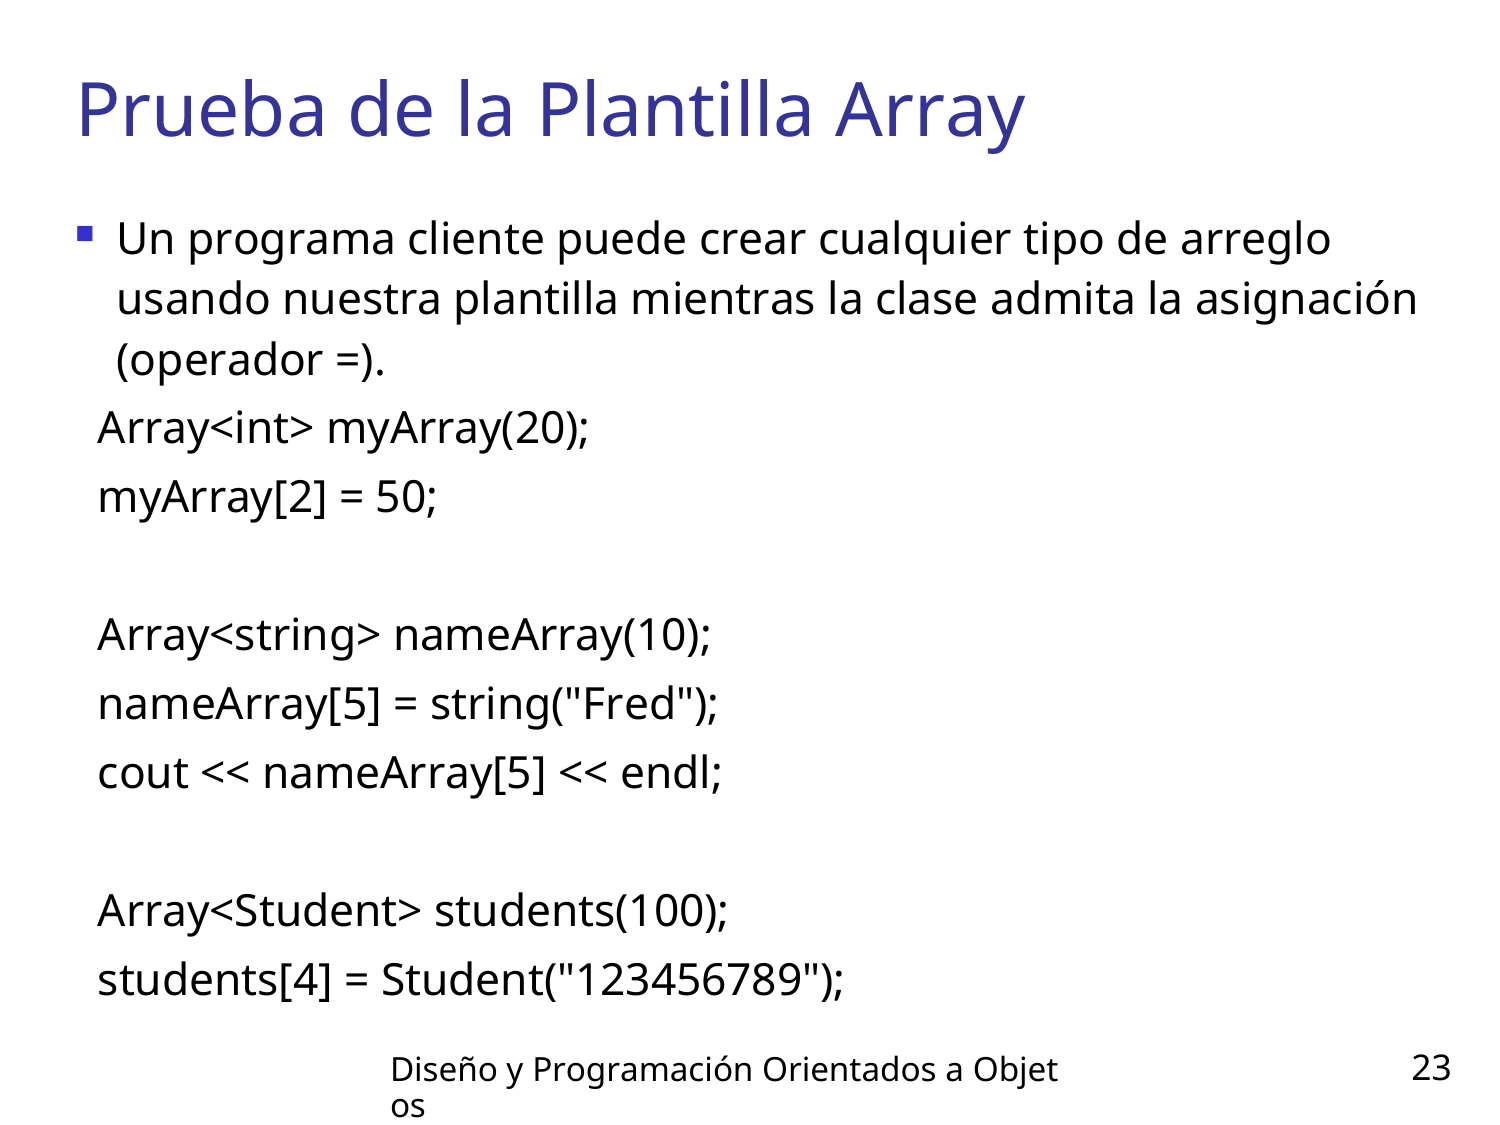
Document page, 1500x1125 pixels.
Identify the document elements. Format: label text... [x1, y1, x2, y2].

list Un programa cliente puede crear cualquier tipo de arreglo usando nuestra plantilla mientras la clase admita la asignación (operador =). Array<int> myArray(20); myArray[2] = 50; Array<string> nameArray(10); nameArray[5] = string("Fred"); cout << nameArray[5] << endl; Array<Student> students(100); students[4] = Student("123456789"); [75, 207, 1462, 1013]
title Prueba de la Plantilla Array [75, 25, 1466, 188]
